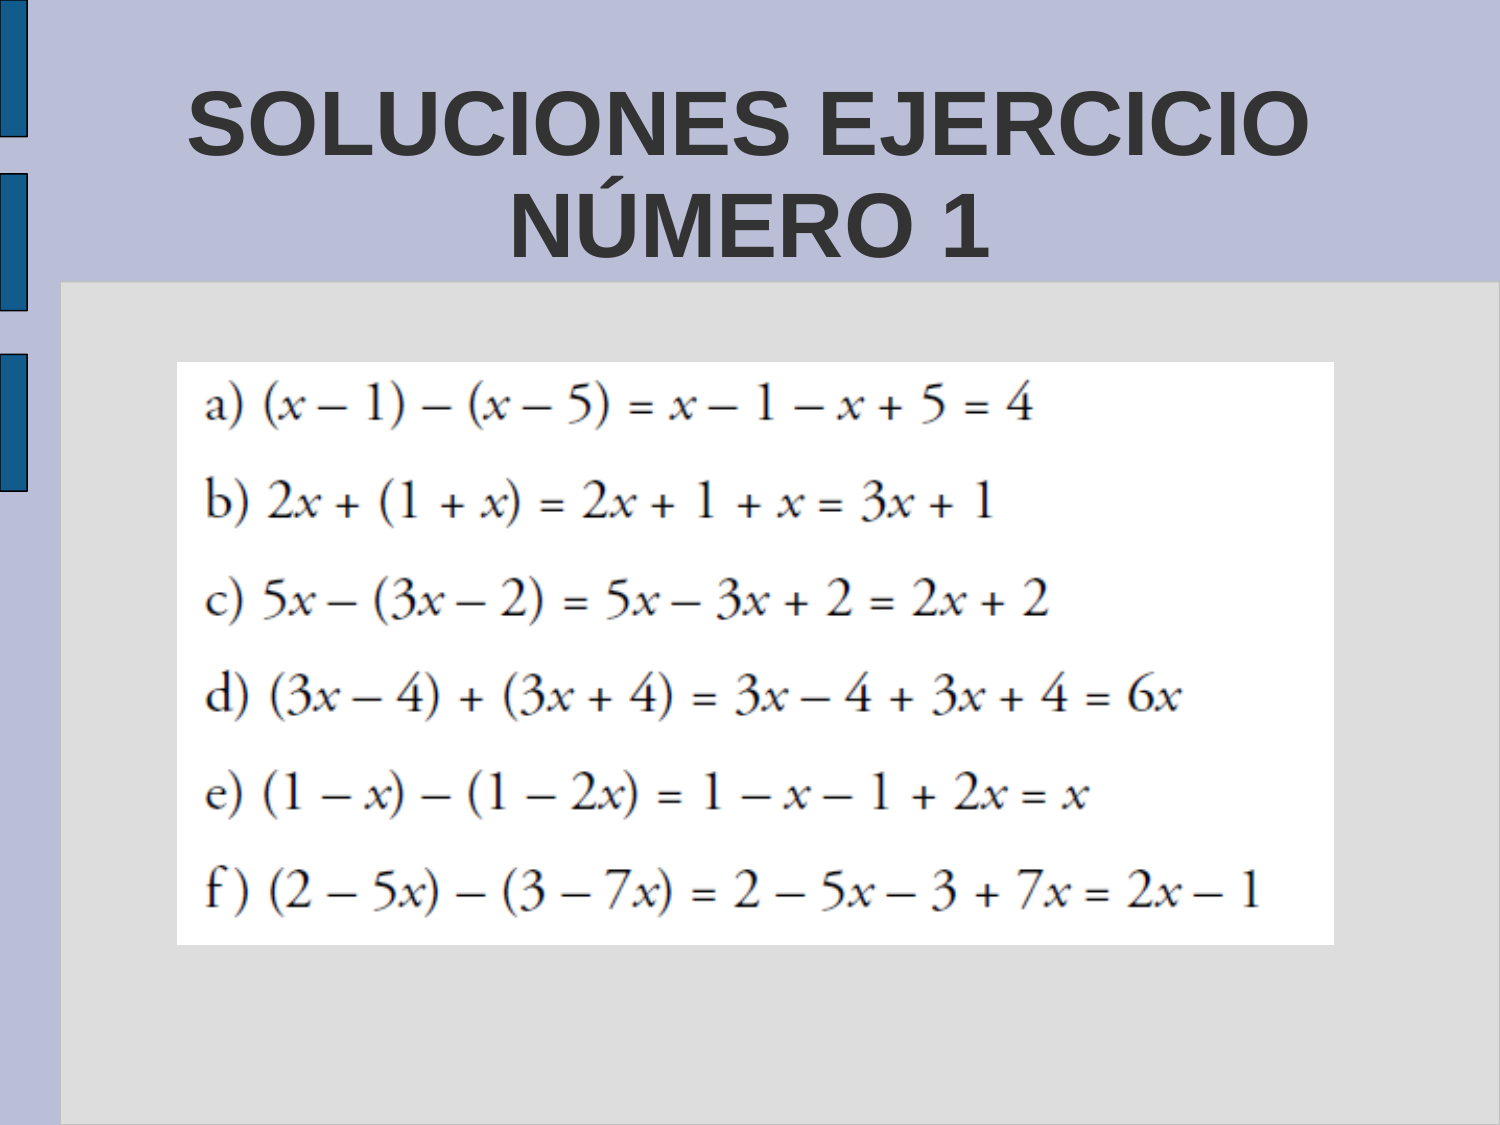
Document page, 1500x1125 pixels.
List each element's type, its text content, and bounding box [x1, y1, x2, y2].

title SOLUCIONES EJERCICIO NÚMERO 1 [110, 73, 1391, 279]
picture [177, 362, 1334, 945]
